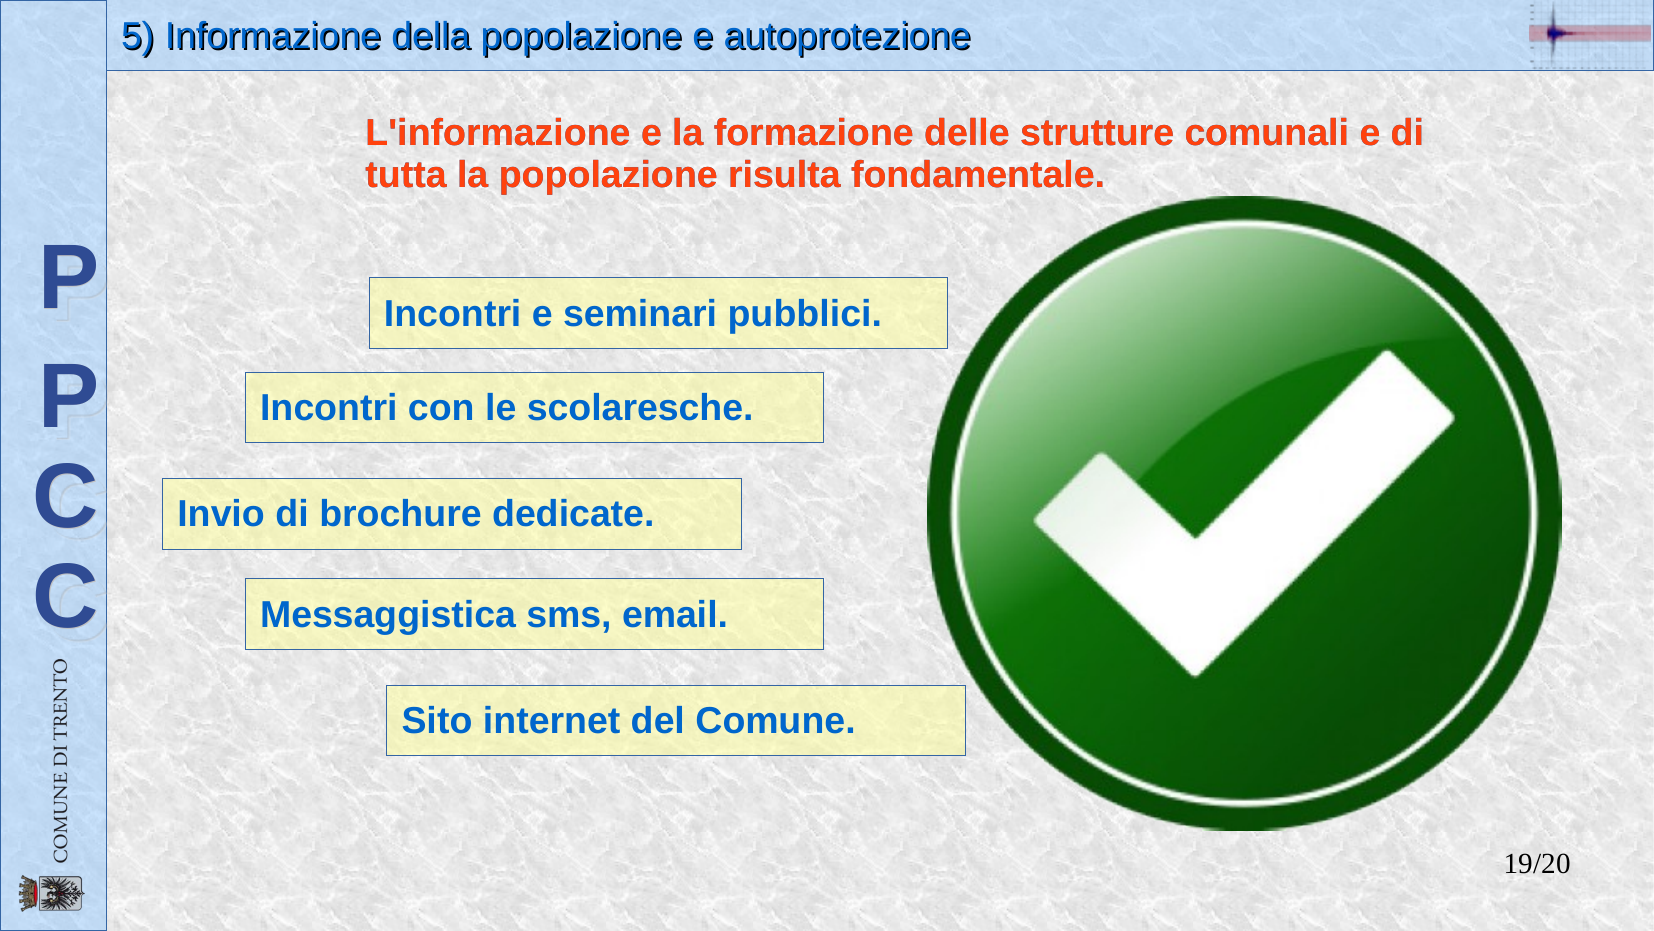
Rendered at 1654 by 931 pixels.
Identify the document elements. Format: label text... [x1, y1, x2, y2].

picture [19, 660, 85, 912]
text_box 5) Informazione della popolazione e autoprotezione [106, 0, 1529, 71]
text_box L'informazione e la formazione delle strutture comunali e di tutta la popolazione risulta fondamentale. [350, 104, 1450, 206]
text_box Sito internet del Comune. [386, 685, 927, 756]
text_box Incontri con le scolaresche. [245, 372, 824, 443]
text_box Messaggistica sms, email. [245, 578, 824, 650]
picture [107, 0, 1654, 931]
text_box Incontri e seminari pubblici. [369, 277, 927, 349]
text_box Invio di brochure dedicate. [162, 478, 742, 550]
